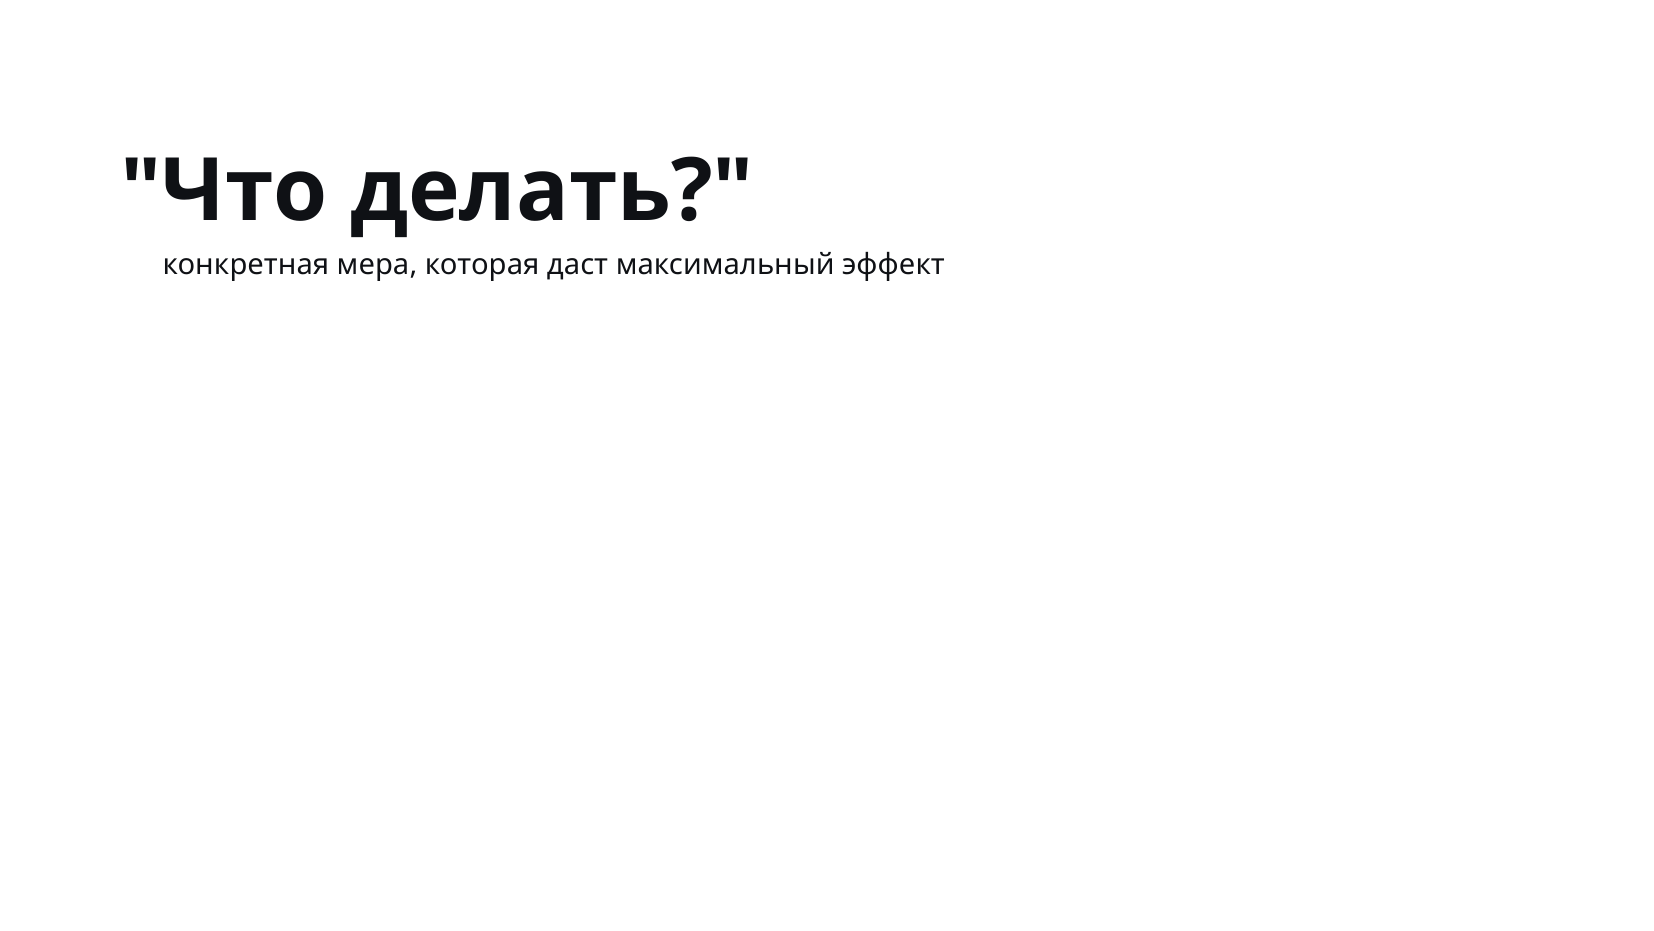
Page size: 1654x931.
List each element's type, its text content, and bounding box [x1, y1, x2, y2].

text_box "Что делать?" [105, 119, 886, 237]
text_box конкретная мера, которая даст максимальный эффект [147, 236, 1072, 286]
